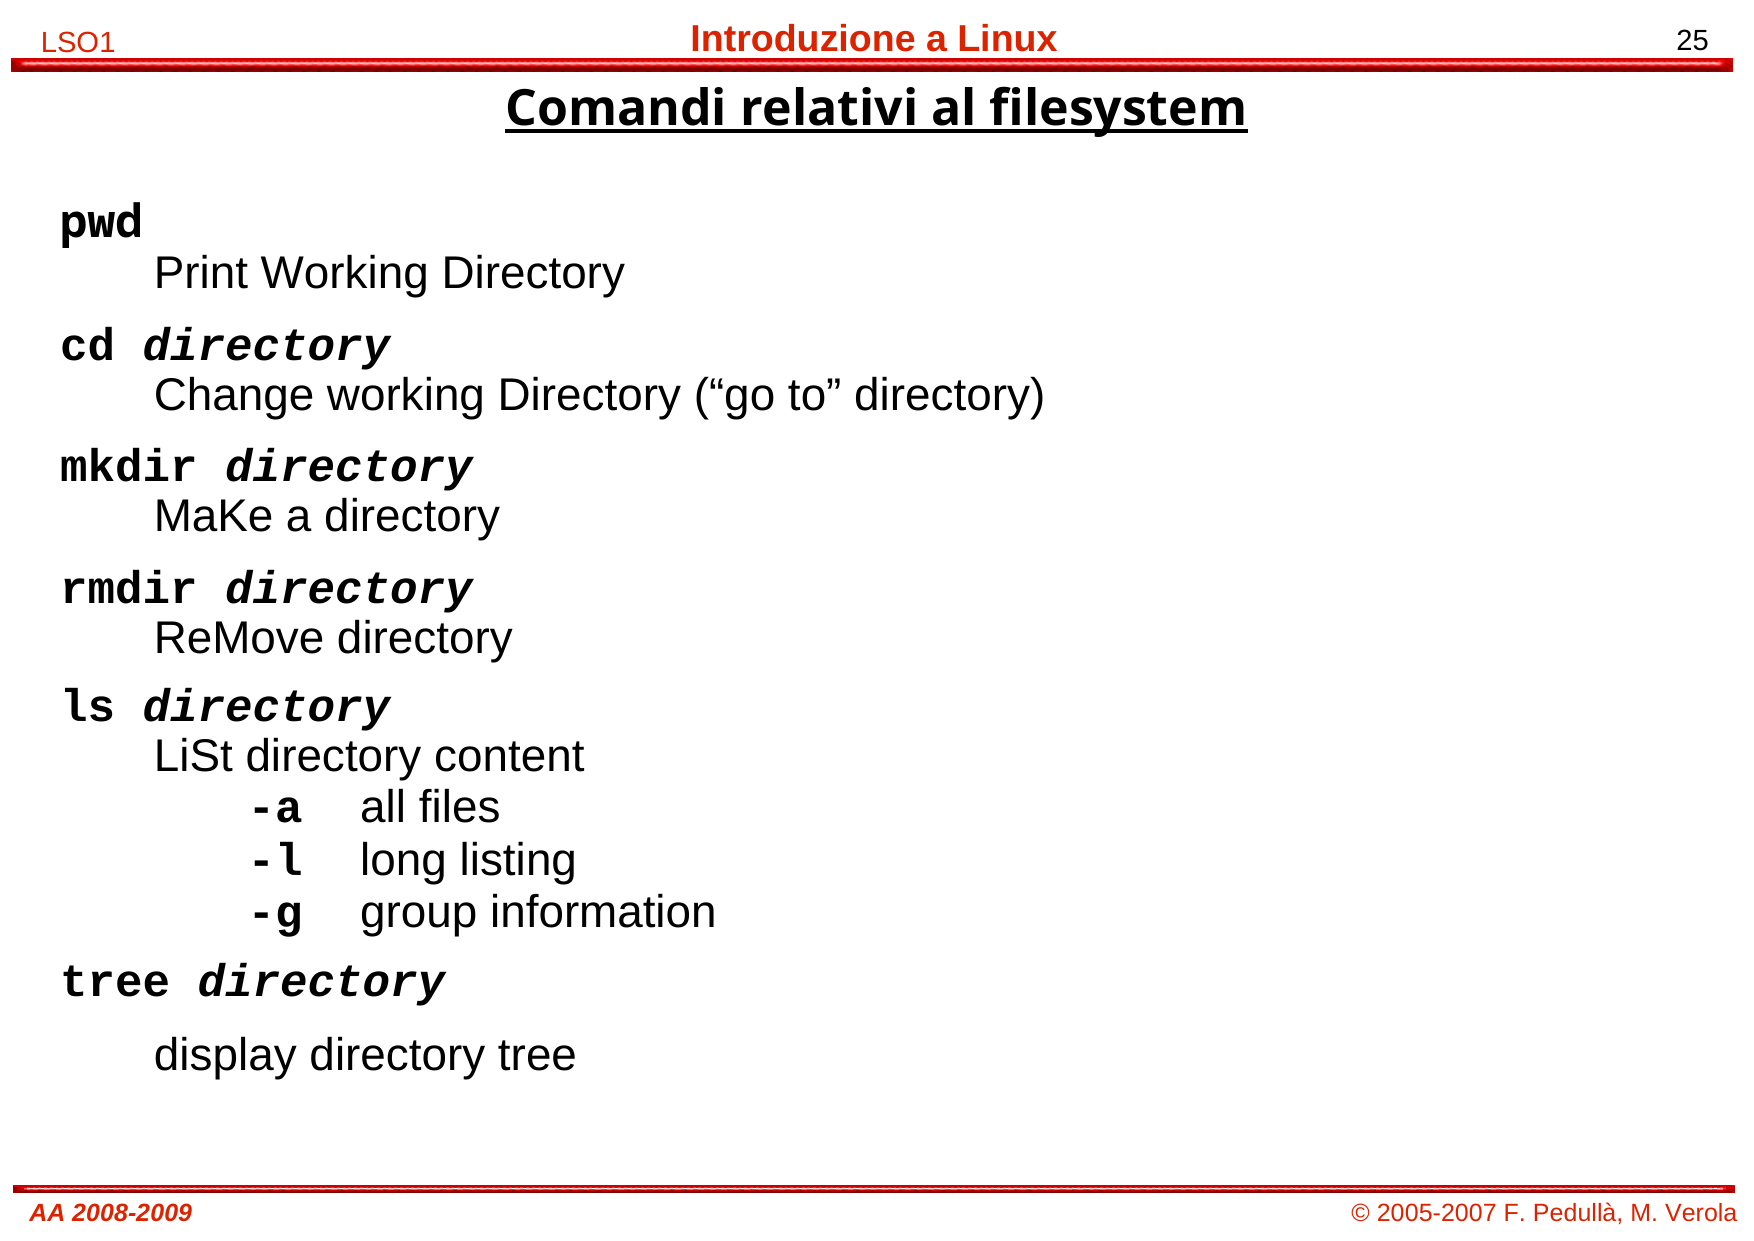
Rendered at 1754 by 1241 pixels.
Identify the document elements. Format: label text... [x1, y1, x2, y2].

picture [13, 1185, 1735, 1193]
picture [11, 58, 1733, 72]
list pwd Print Working Directory cd directory Change working Directory (“go to” directory) mkdir directory MaKe a directory rmdir directory ReMove directory ls directory LiSt directory content -a all files -l long listing -g group information tree directory display directory tree [60, 190, 1698, 1102]
title Comandi relativi al filesystem [40, 60, 1714, 156]
